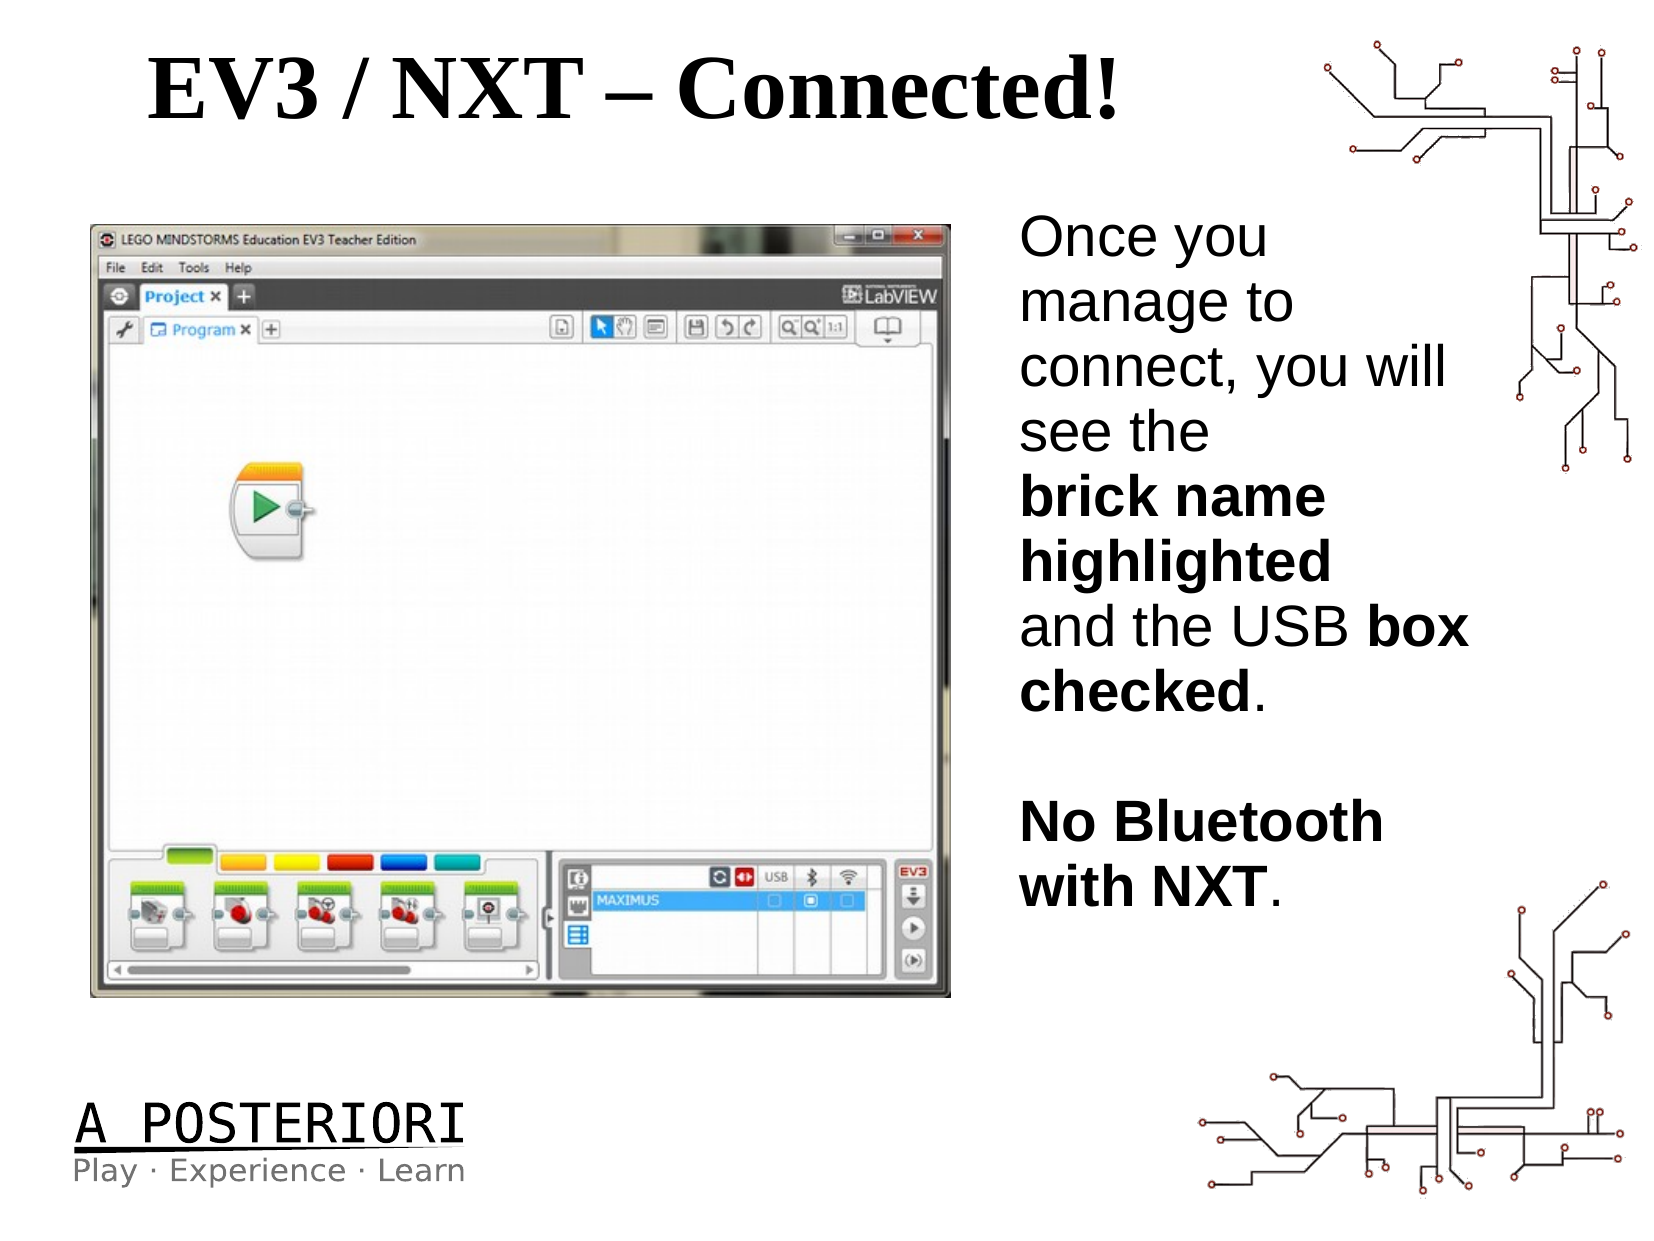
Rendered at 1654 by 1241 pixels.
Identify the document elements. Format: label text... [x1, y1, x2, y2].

title EV3 / NXT – Connected! [11, 0, 1261, 190]
picture [90, 224, 951, 998]
picture [1305, 35, 1643, 496]
text_box Once you manage to connect, you will see the brick name highlighted and the USB box checked. No Bluetooth with NXT. [1004, 196, 1510, 1183]
picture [1175, 862, 1636, 1201]
picture [73, 1101, 466, 1189]
